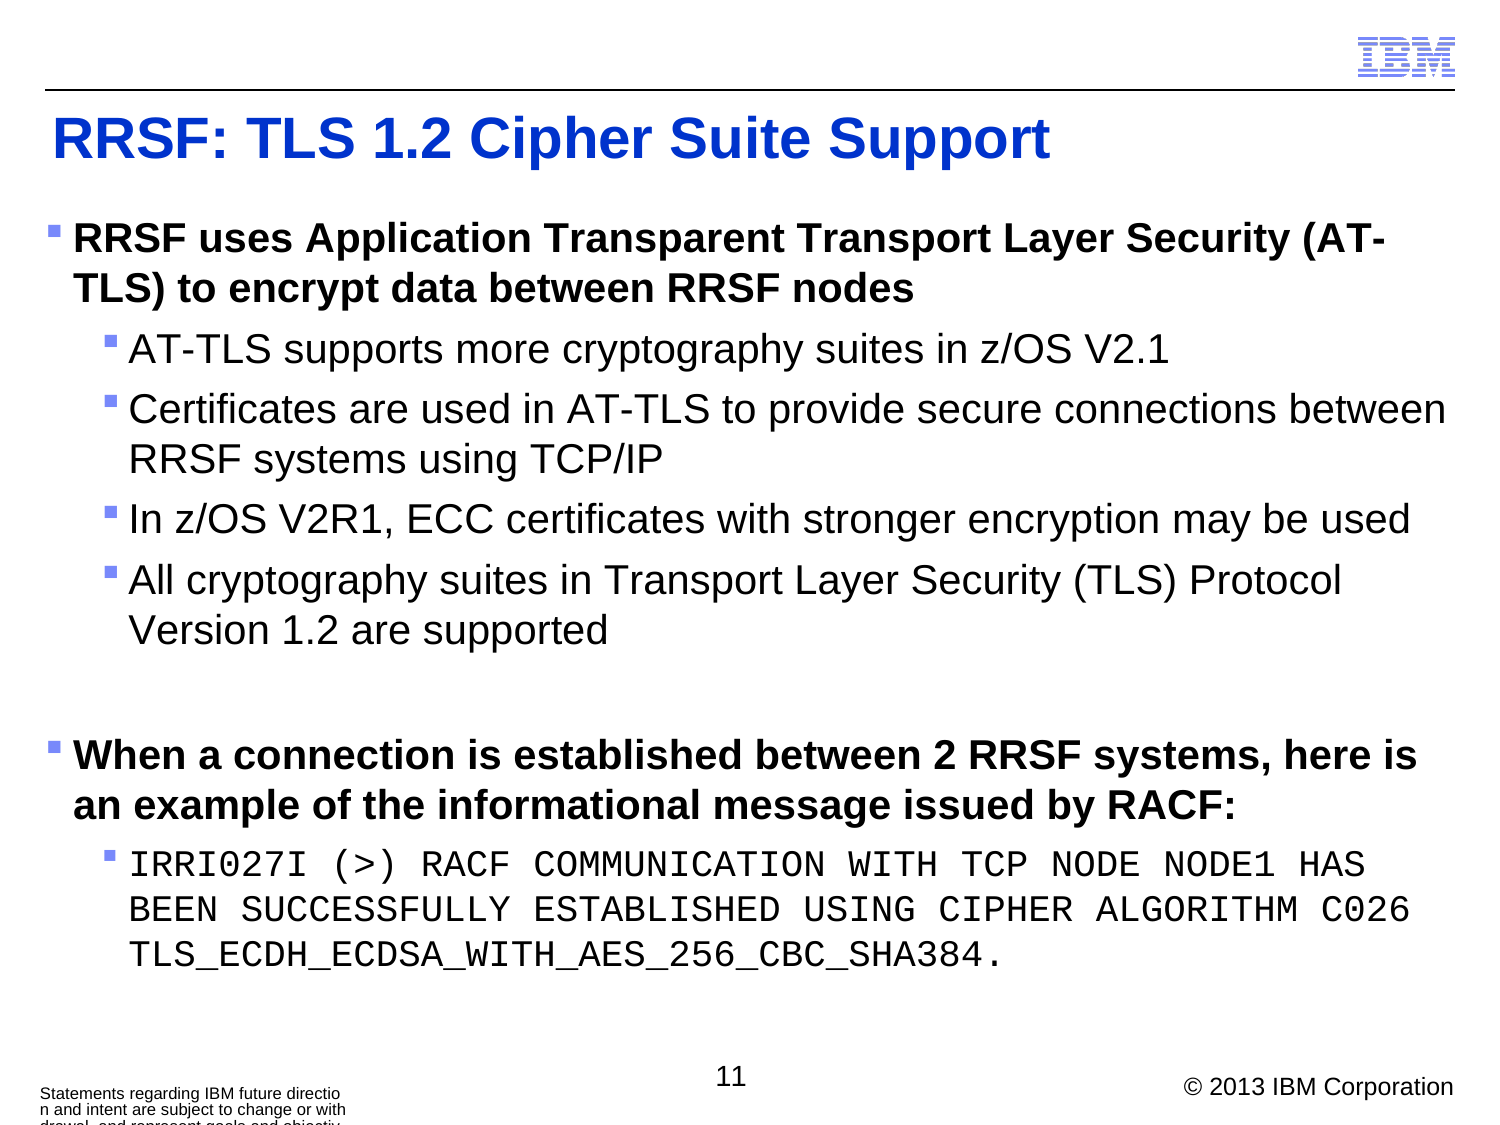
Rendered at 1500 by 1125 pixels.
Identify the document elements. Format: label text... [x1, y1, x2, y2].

list RRSF uses Application Transparent Transport Layer Security (AT-TLS) to encrypt data between RRSF nodes AT-TLS supports more cryptography suites in z/OS V2.1 Certificates are used in AT-TLS to provide secure connections between RRSF systems using TCP/IP In z/OS V2R1, ECC certificates with stronger encryption may be used All cryptography suites in Transport Layer Security (TLS) Protocol Version 1.2 are supported When a connection is established between 2 RRSF systems, here is an example of the informational message issued by RACF: IRRI027I (>) RACF COMMUNICATION WITH TCP NODE NODE1 HAS BEEN SUCCESSFULLY ESTABLISHED USING CIPHER ALGORITHM C026 TLS_ECDH_ECDSA_WITH_AES_256_CBC_SHA384. [30, 203, 1464, 1082]
title RRSF: TLS 1.2 Cipher Suite Support [37, 75, 1463, 196]
picture [1358, 37, 1455, 75]
